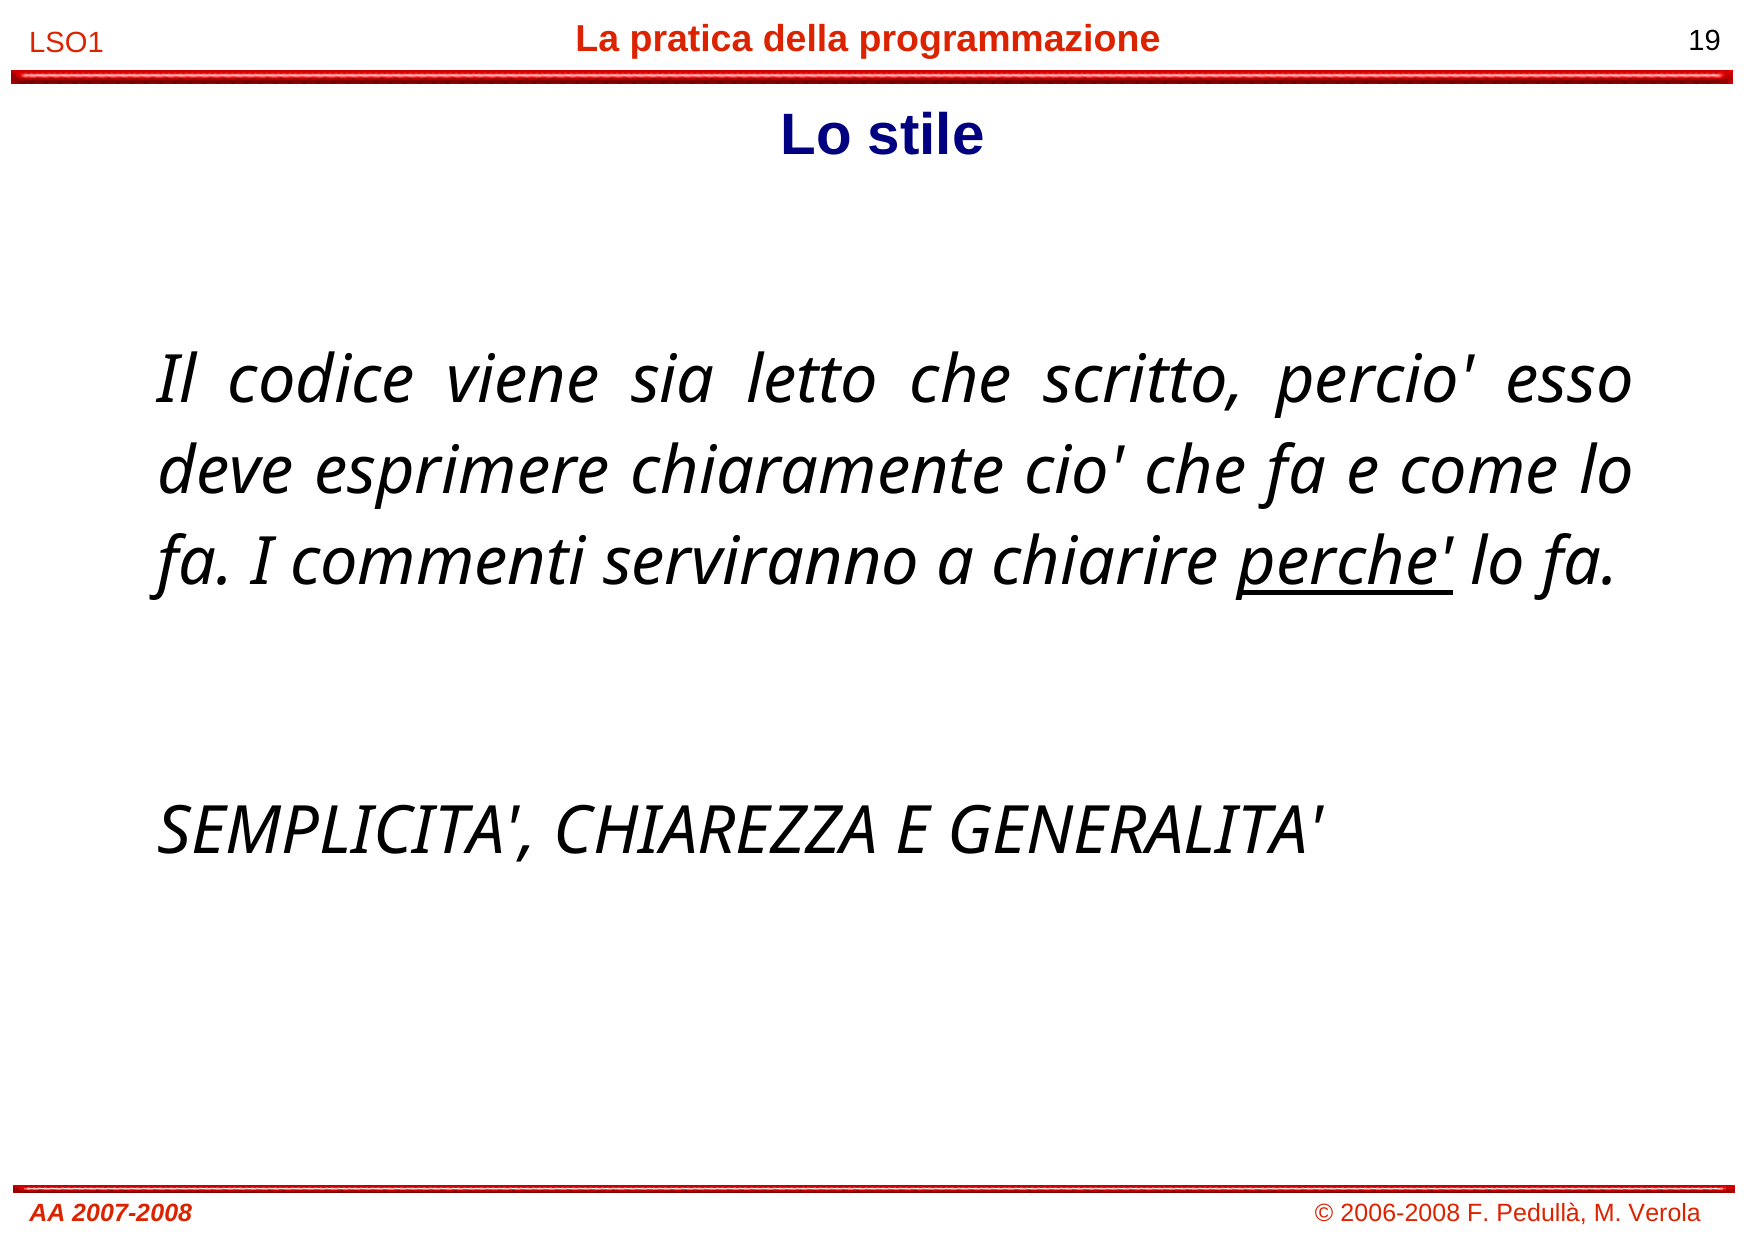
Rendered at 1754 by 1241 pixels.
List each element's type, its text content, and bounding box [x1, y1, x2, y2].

picture [11, 70, 1733, 84]
list Il codice viene sia letto che scritto, percio' esso deve esprimere chiaramente cio' che fa e come lo fa. I commenti serviranno a chiarire perche' lo fa. SEMPLICITA', CHIAREZZA E GENERALITA' [95, 331, 1659, 894]
text_box Lo stile [252, 98, 1513, 187]
picture [13, 1185, 1735, 1193]
